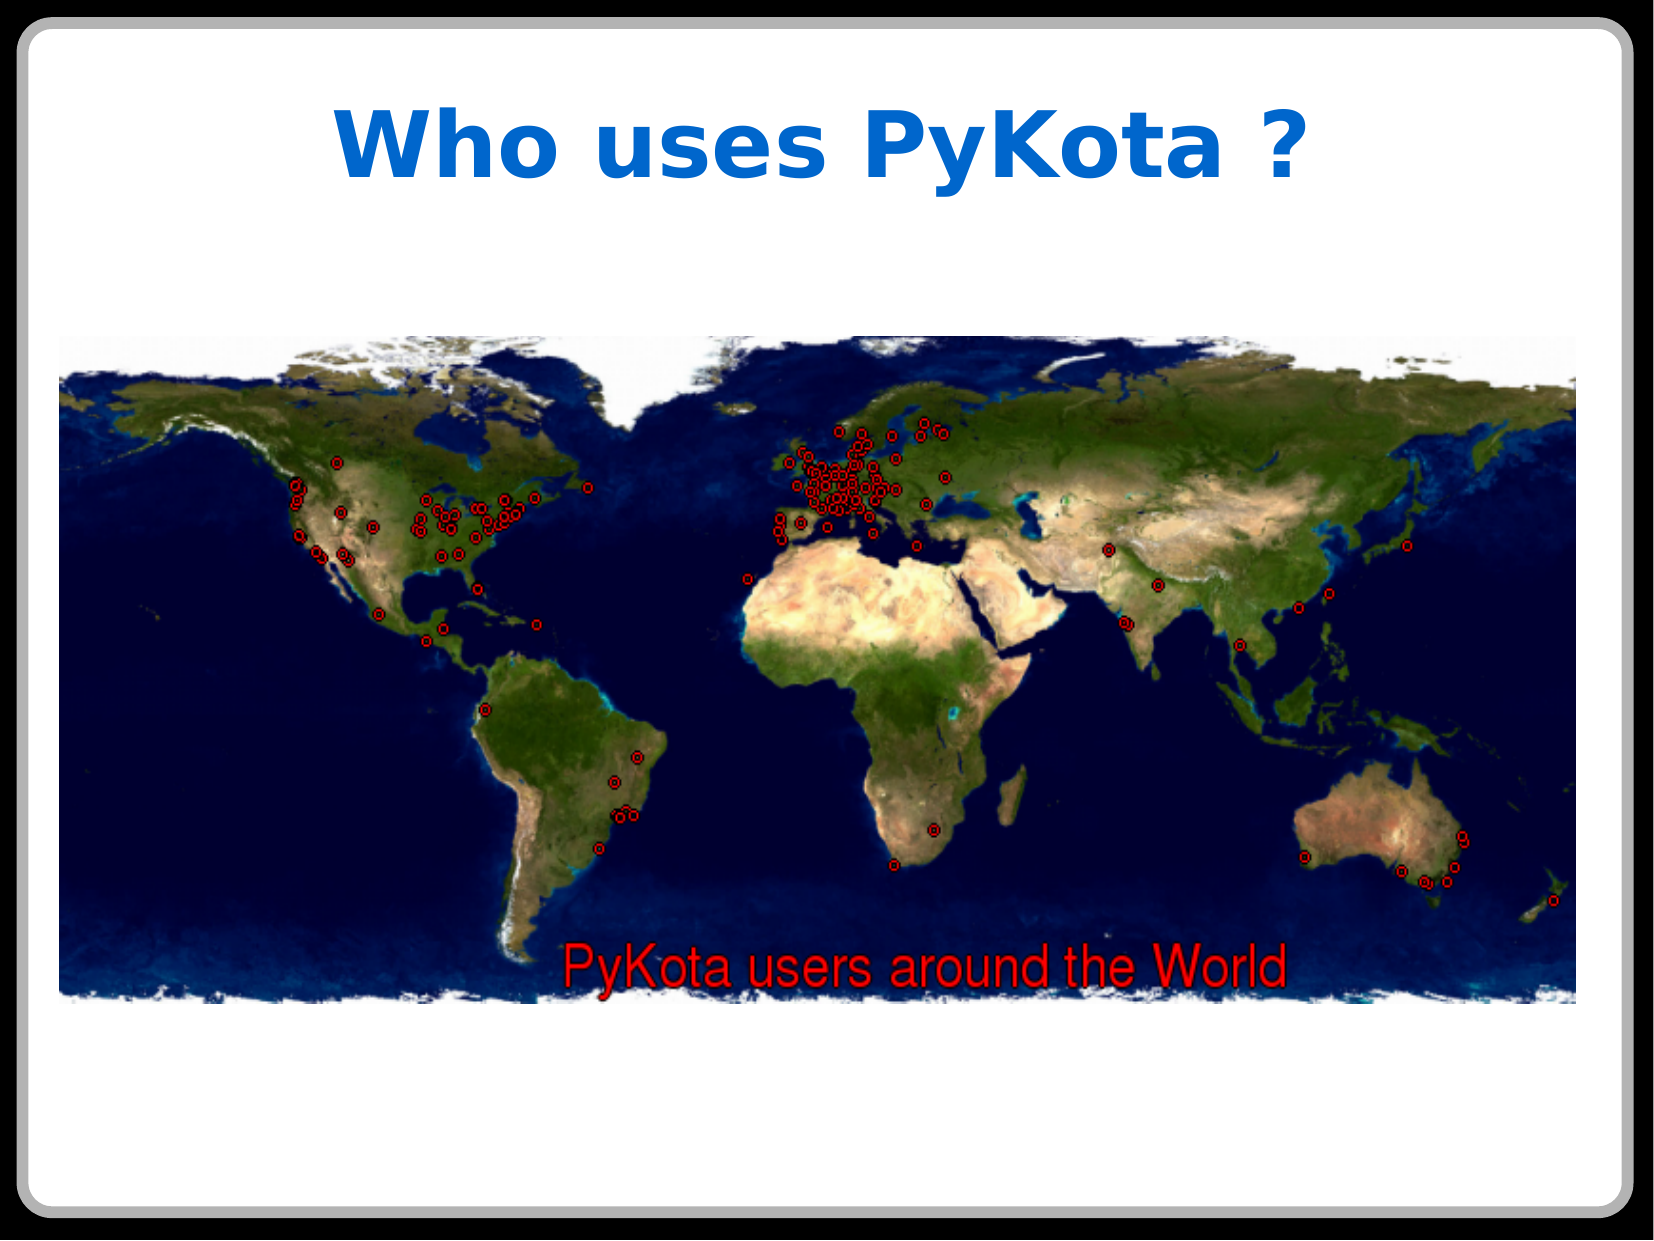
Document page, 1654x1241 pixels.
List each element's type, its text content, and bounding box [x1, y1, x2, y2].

picture [59, 336, 1576, 1004]
title Who uses PyKota ? [67, 91, 1577, 199]
